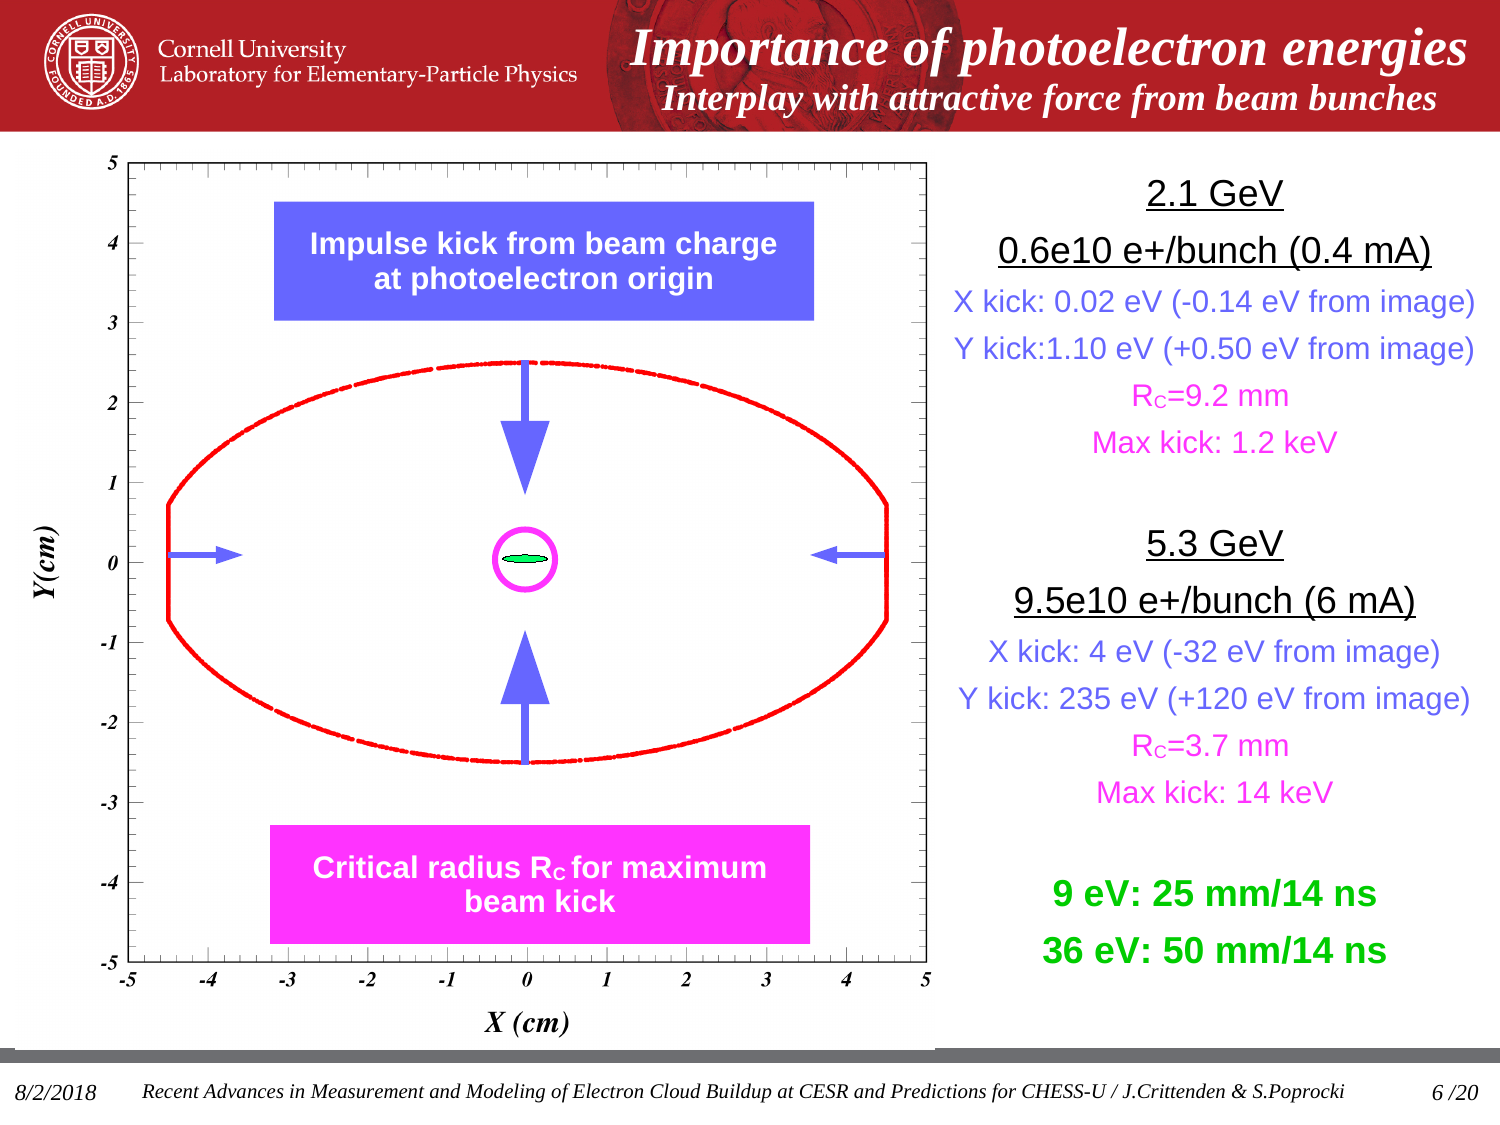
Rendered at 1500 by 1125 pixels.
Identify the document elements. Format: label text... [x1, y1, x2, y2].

text_box Impulse kick from beam charge at photoelectron origin [274, 201, 815, 321]
text_box 2.1 GeV 0.6e10 e+/bunch (0.4 mA) X kick: 0.02 eV (-0.14 eV from image) Y kick:1.10 eV (+0.50 eV from image) RC=9.2 mm Max kick: 1.2 keV 5.3 GeV 9.5e10 e+/bunch (6 mA) X kick: 4 eV (-32 eV from image) Y kick: 235 eV (+120 eV from image) RC=3.7 mm Max kick: 14 keV 9 eV: 25 mm/14 ns 36 eV: 50 mm/14 ns [930, 149, 1500, 996]
text_box [502, 554, 548, 563]
picture [0, 0, 600, 132]
picture [15, 149, 935, 1051]
title Importance of photoelectron energies Interplay with attractive force from beam bunches [600, 0, 1500, 136]
text_box Critical radius RC for maximum beam kick [270, 825, 811, 944]
